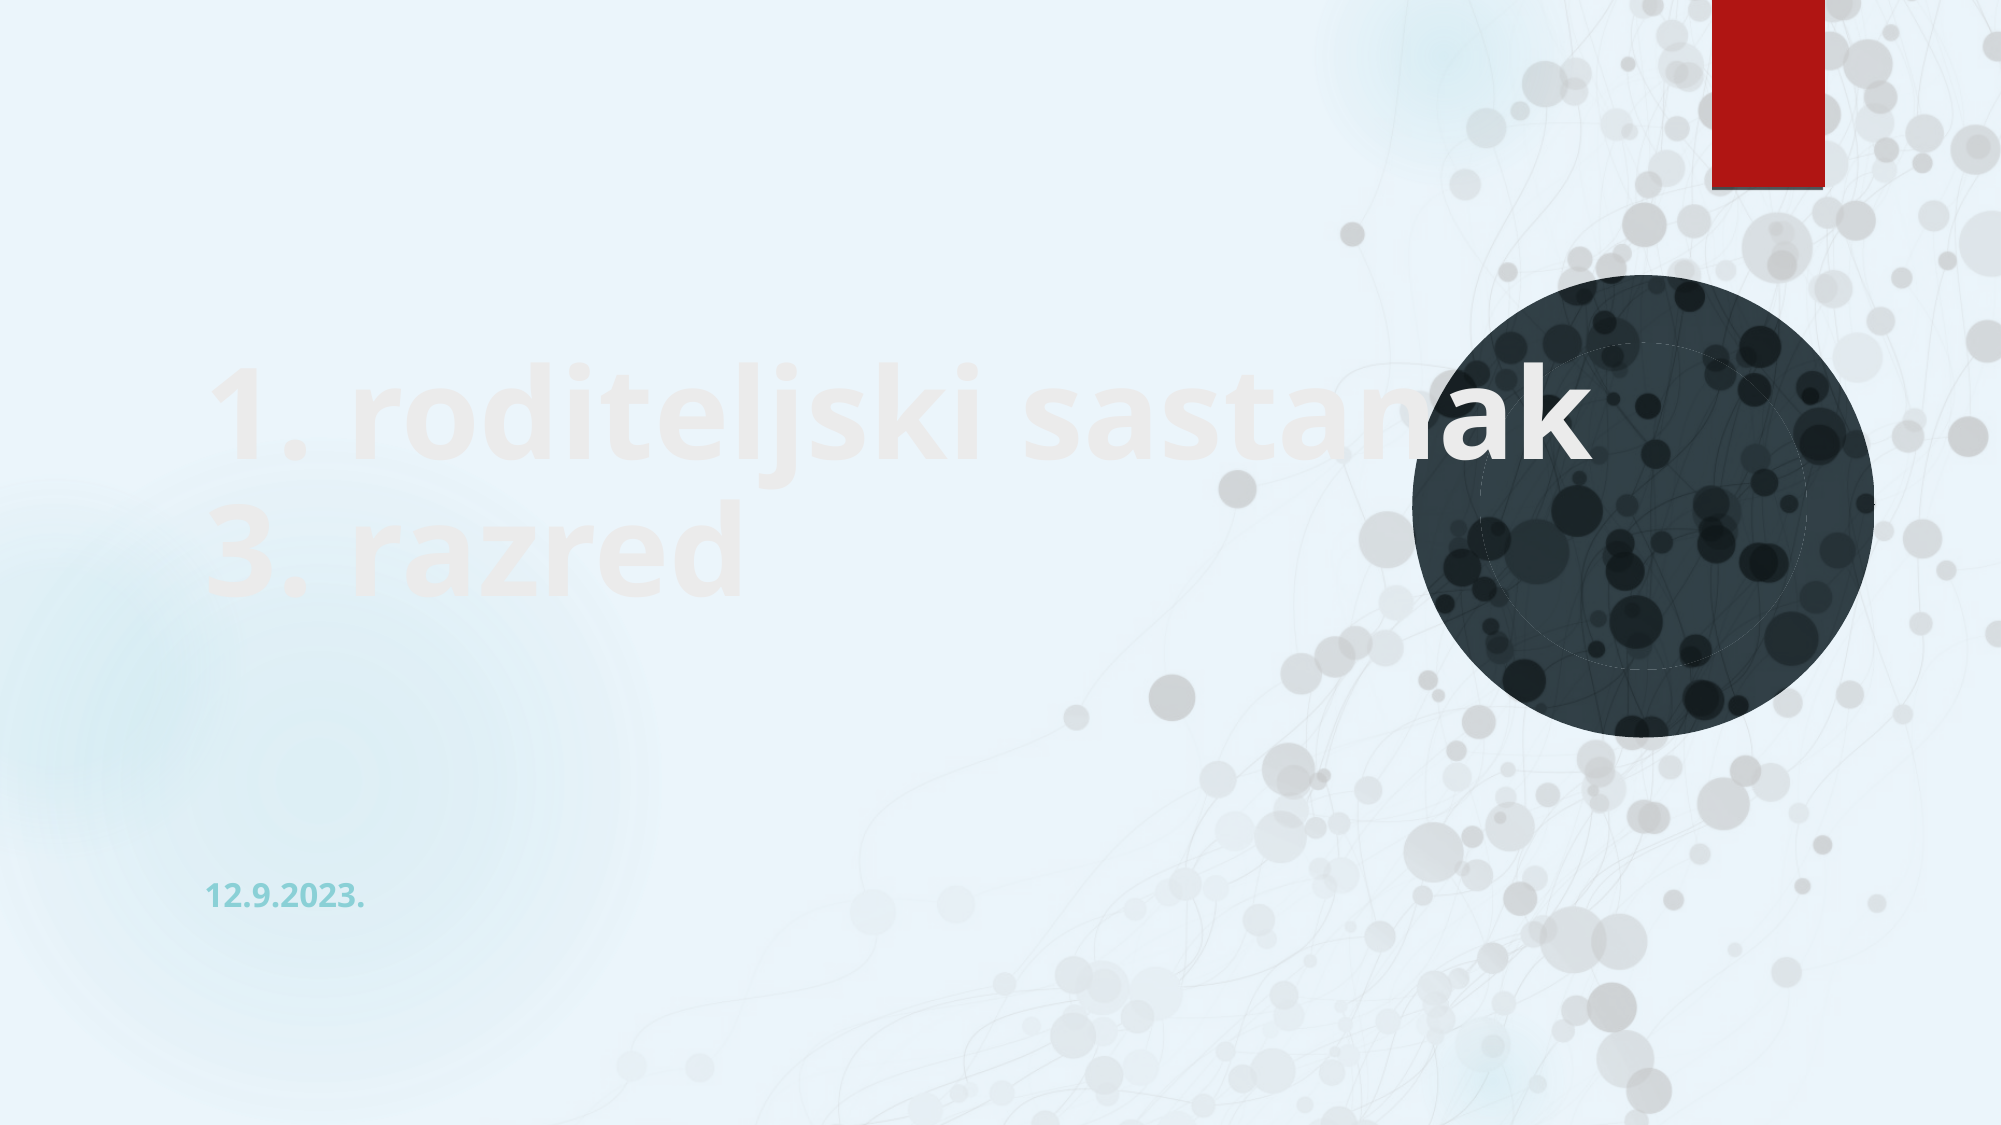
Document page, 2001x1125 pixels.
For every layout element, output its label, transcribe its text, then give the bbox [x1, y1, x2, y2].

text_box [1712, 0, 1825, 187]
subtitle 12.9.2023. [189, 783, 1638, 926]
picture [0, 0, 2000, 1125]
title 1. roditeljski sastanak 3. razred [189, 237, 1638, 783]
